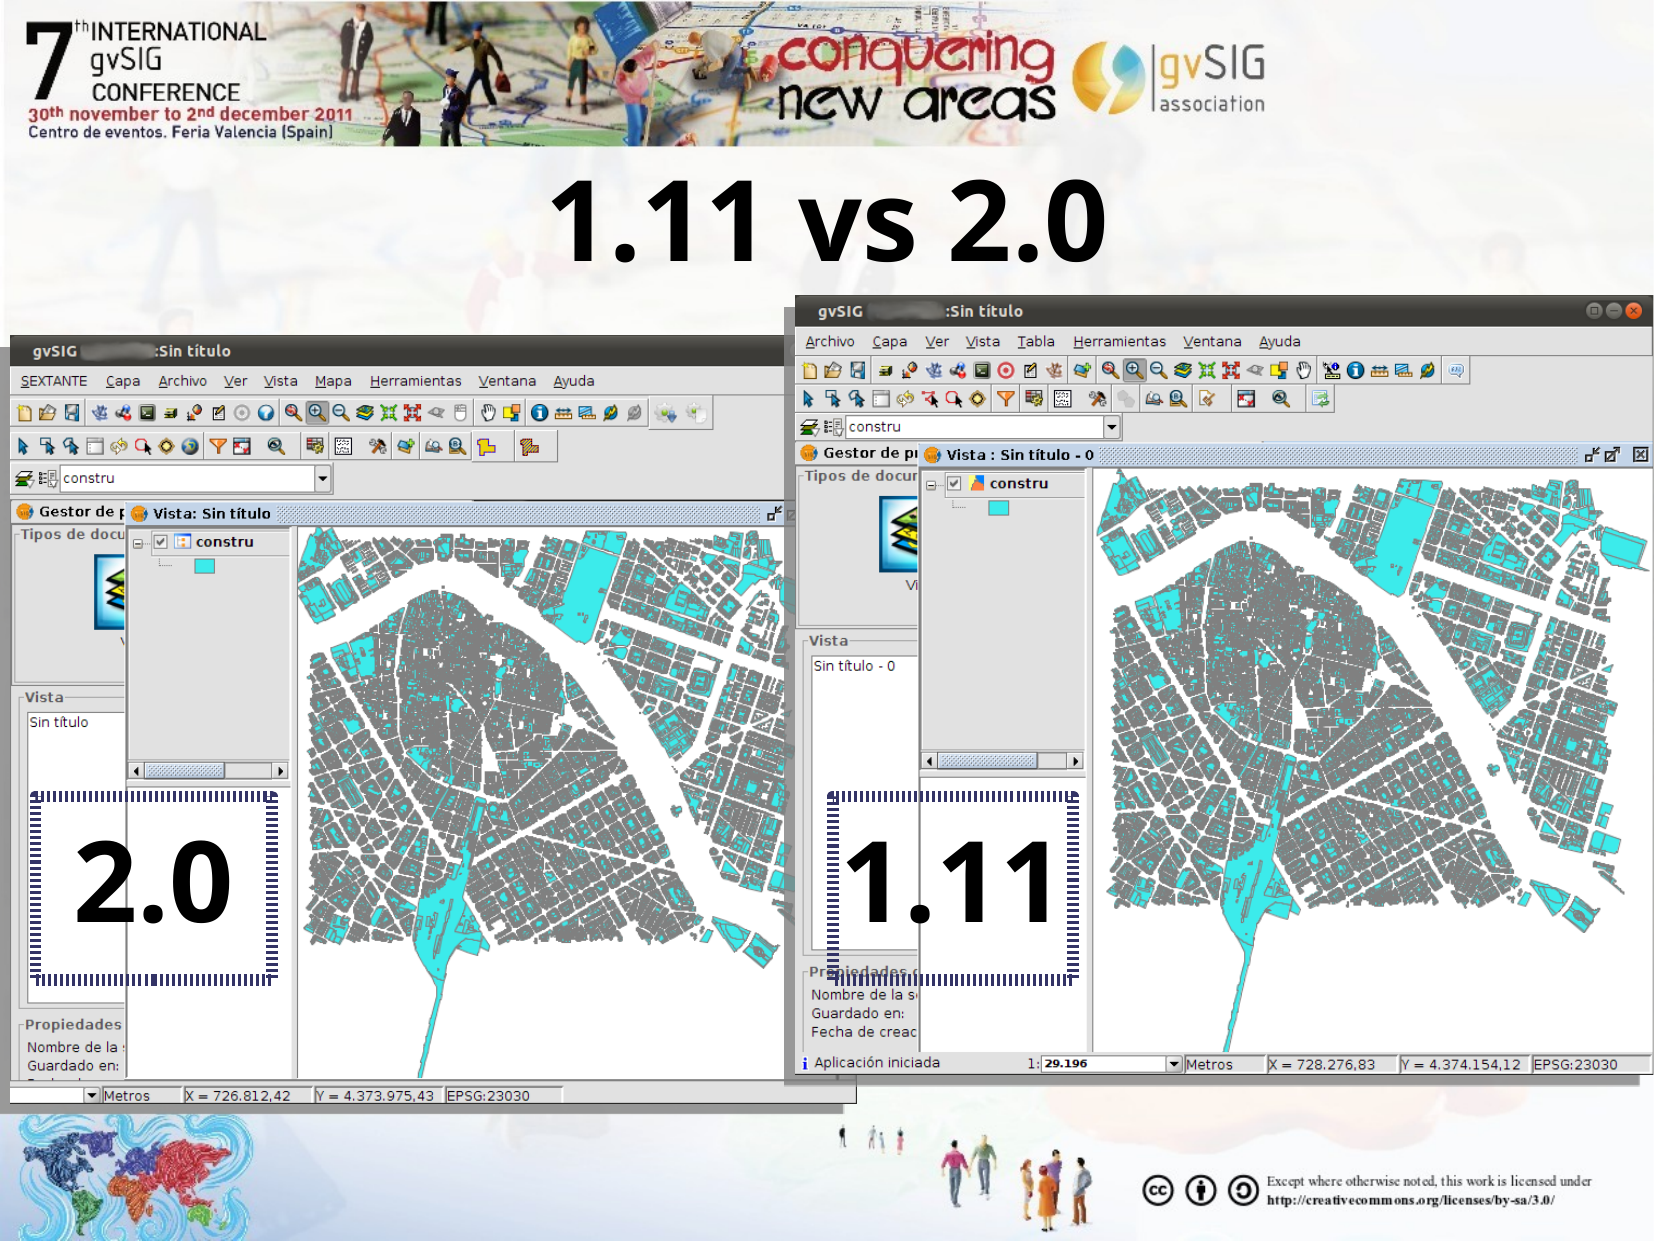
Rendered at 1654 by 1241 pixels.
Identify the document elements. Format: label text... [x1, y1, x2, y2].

title 1.11 [832, 796, 1073, 981]
title 2.0 [35, 796, 272, 981]
picture [0, 0, 1654, 1241]
title 1.11 vs 2.0 [206, 141, 1447, 335]
